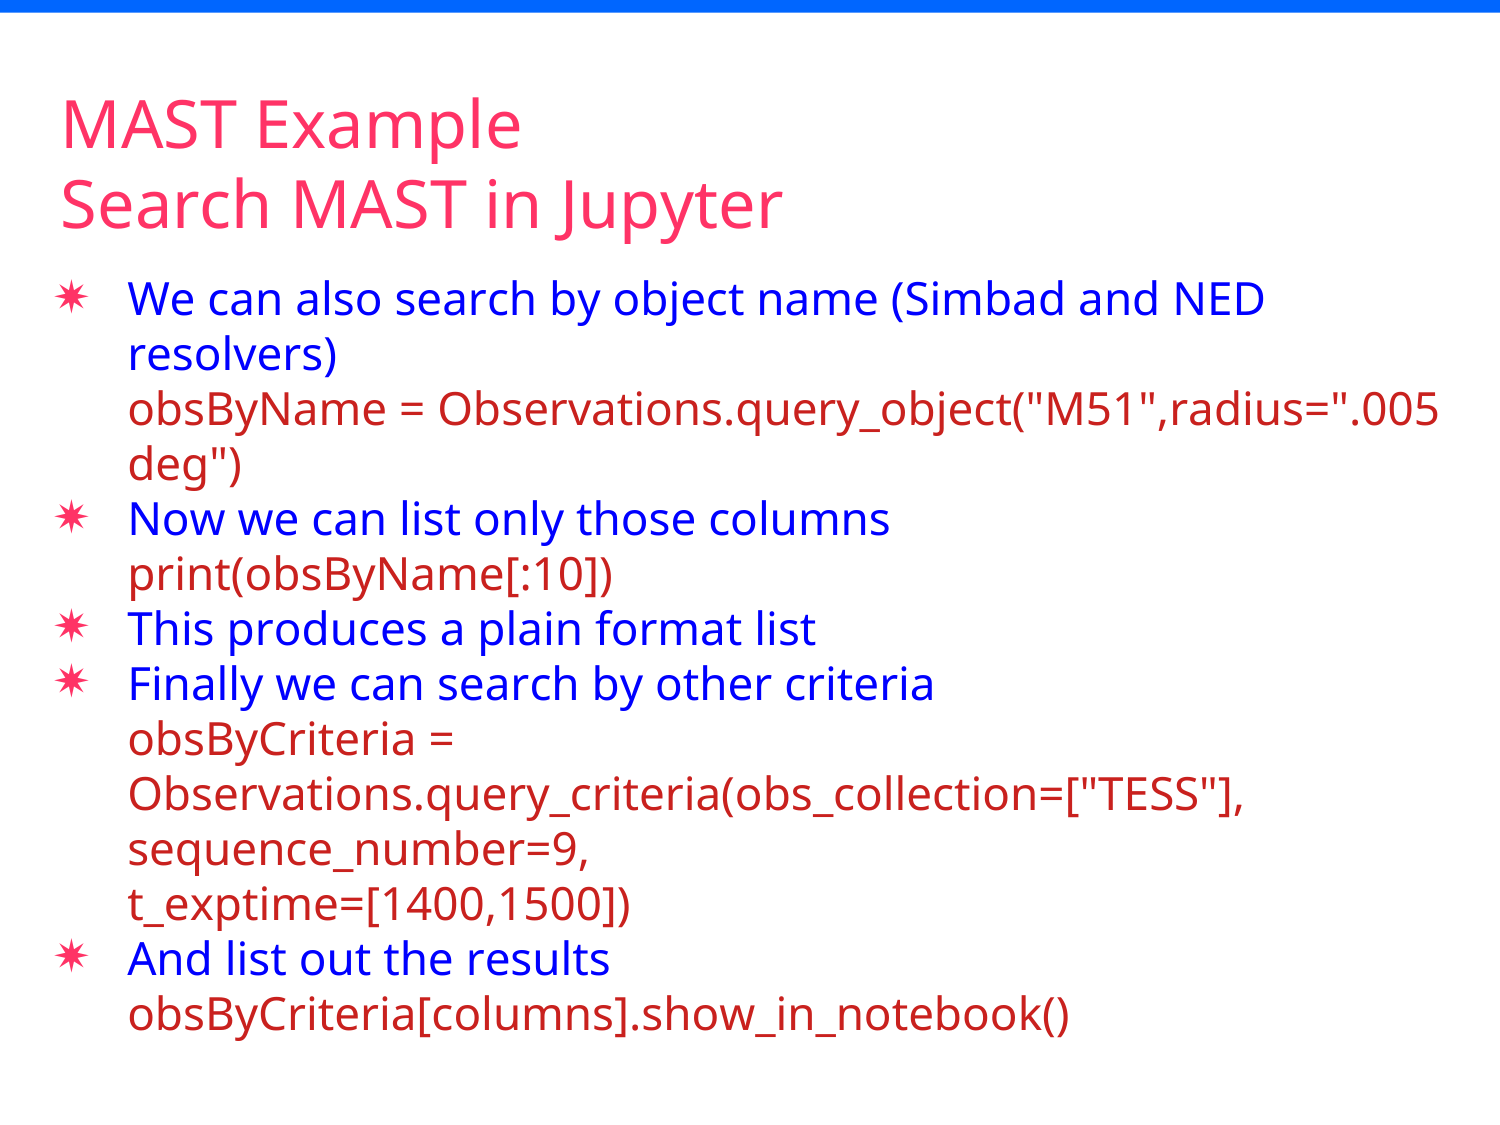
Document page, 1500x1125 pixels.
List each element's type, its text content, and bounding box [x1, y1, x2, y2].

text_box We can also search by object name (Simbad and NED resolvers) obsByName = Observations.query_object("M51",radius=".005 deg") Now we can list only those columns print(obsByName[:10]) This produces a plain format list Finally we can search by other criteria obsByCriteria = Observations.query_criteria(obs_collection=["TESS"], sequence_number=9, t_exptime=[1400,1500]) And list out the results obsByCriteria[columns].show_in_notebook() [37, 262, 1463, 993]
text_box MAST Example Search MAST in Jupyter [45, 75, 1051, 250]
